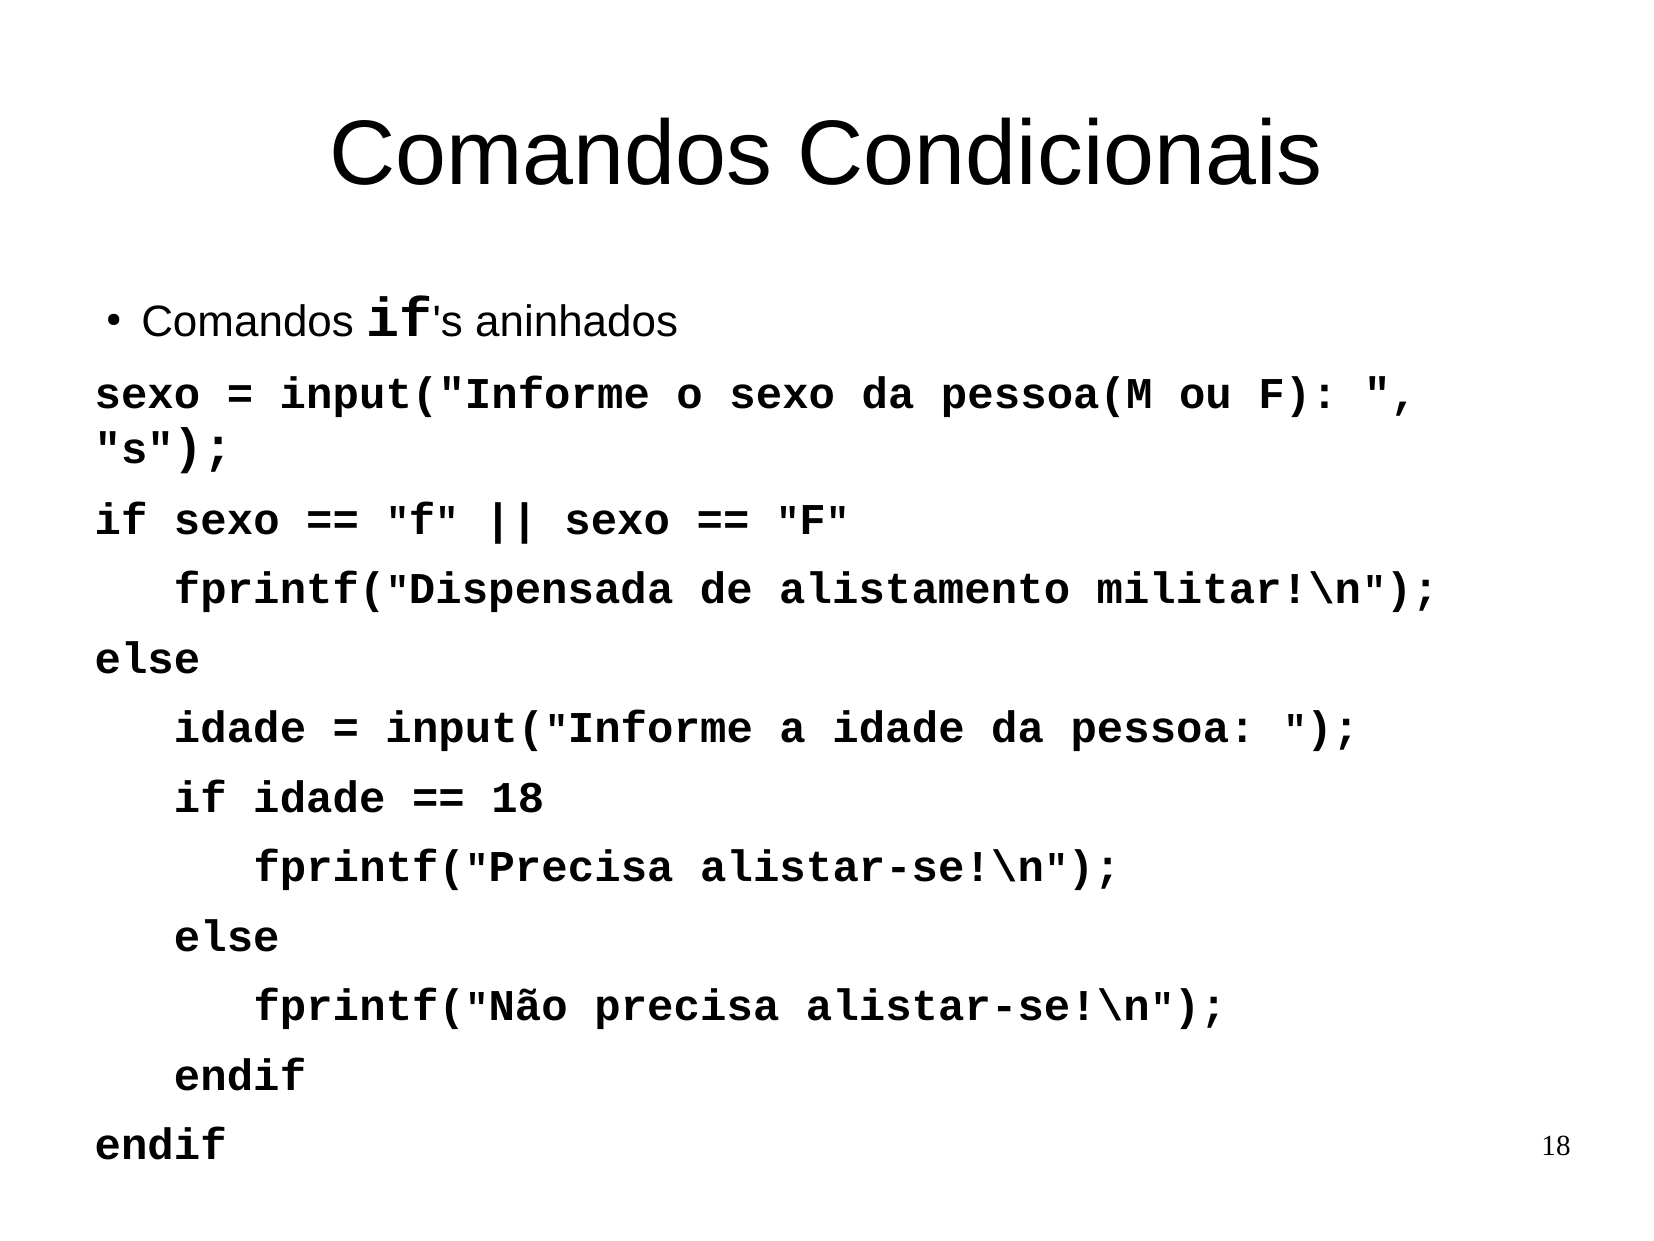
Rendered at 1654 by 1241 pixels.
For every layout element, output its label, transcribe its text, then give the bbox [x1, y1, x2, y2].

list Comandos if's aninhados sexo = input("Informe o sexo da pessoa(M ou F): ", "s"); if sexo == "f" || sexo == "F" fprintf("Dispensada de alistamento militar!\n"); else idade = input("Informe a idade da pessoa: "); if idade == 18 fprintf("Precisa alistar-se!\n"); else fprintf("Não precisa alistar-se!\n"); endif endif [94, 290, 1571, 1182]
title Comandos Condicionais [82, 49, 1571, 257]
